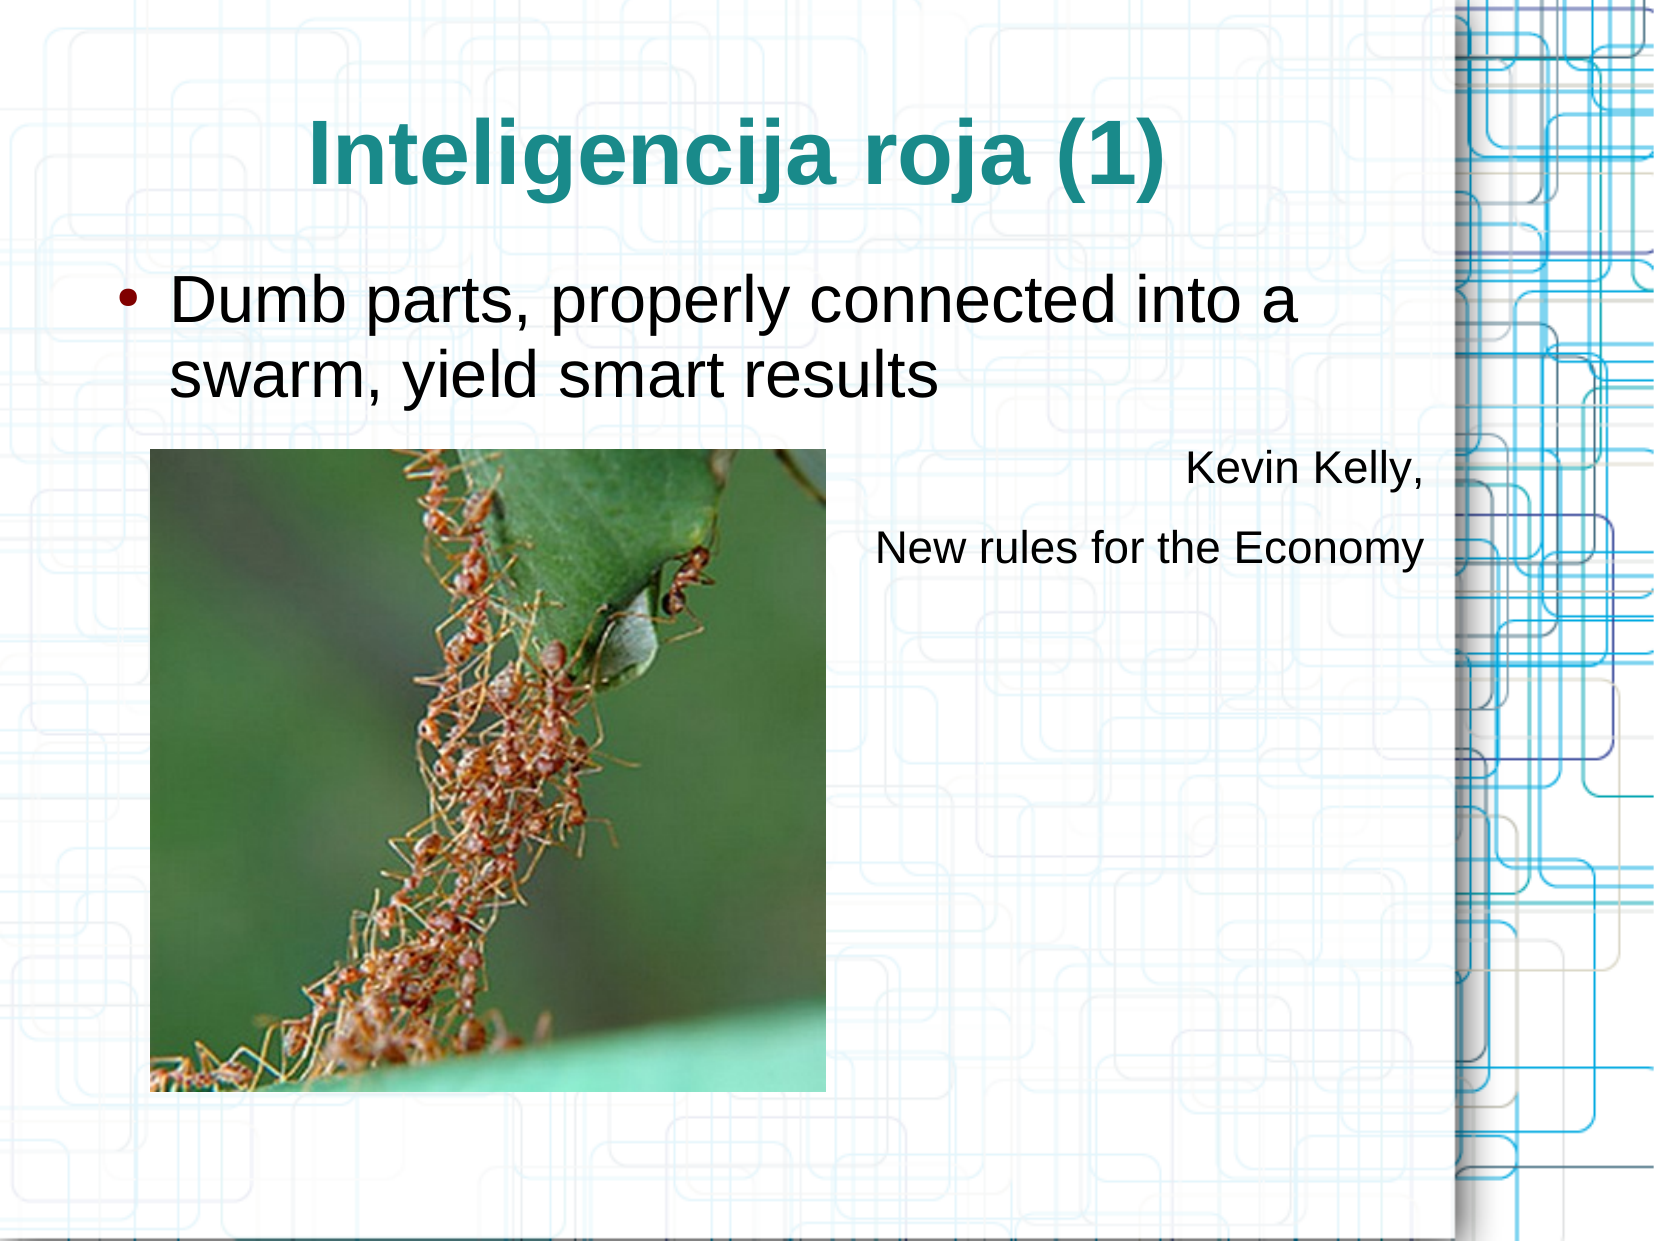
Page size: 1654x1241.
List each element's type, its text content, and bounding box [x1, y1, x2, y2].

picture [0, 0, 1654, 1241]
title Inteligencija roja (1) [59, 49, 1418, 257]
list Dumb parts, properly connected into a swarm, yield smart results Kevin Kelly, New rules for the Economy [98, 262, 1426, 1126]
